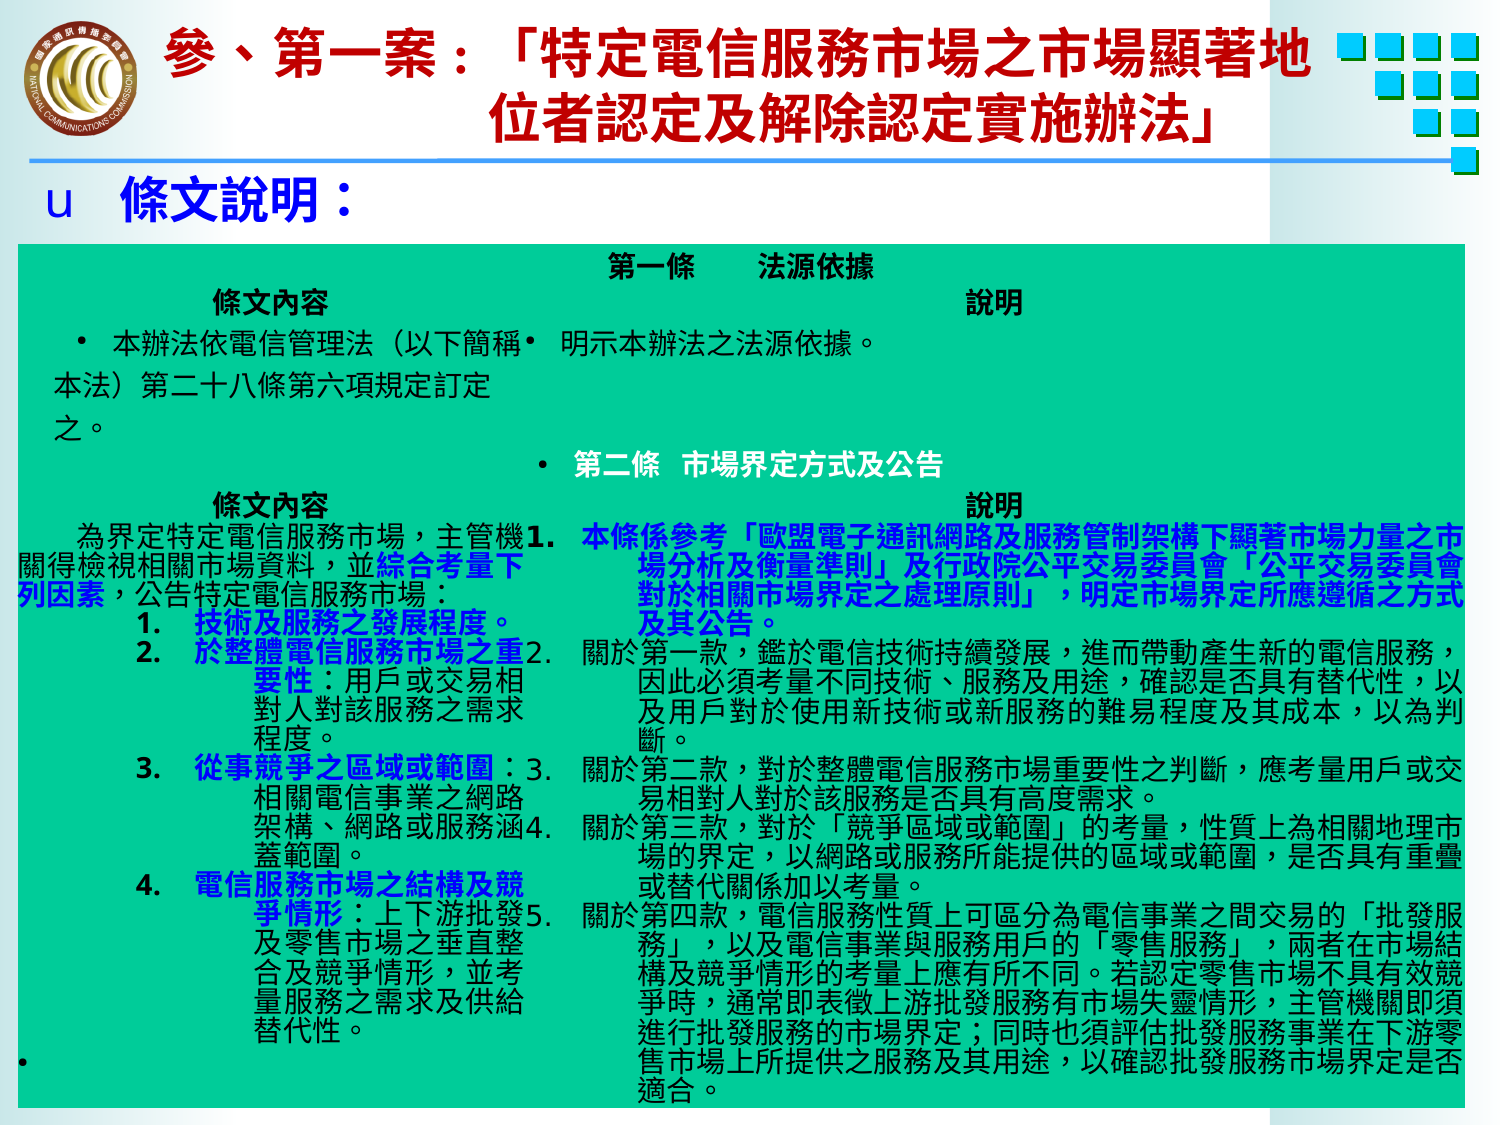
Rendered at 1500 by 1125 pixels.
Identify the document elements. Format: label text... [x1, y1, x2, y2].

table_cell 為界定特定電信服務市場，主管機關得檢視相關市場資料，並綜合考量下列因素，公告特定電信服務市場： 技術及服務之發展程度。 於整體電信服務市場之重要性：用戶或交易相對人對該服務之需求程度。 從事競爭之區域或範圍：相關電信事業之網路架構、網路或服務涵蓋範圍。 電信服務市場之結構及競爭情形：上下游批發及零售市場之垂直整合及競爭情形，並考量服務之需求及供給替代性。 [18, 525, 525, 1108]
table_cell 第二條 市場界定方式及公告 [18, 448, 1465, 482]
table_cell 說明 [525, 286, 1465, 320]
text_box 條文說明： [29, 161, 1122, 256]
table_cell 明示本辦法之法源依據。 [525, 320, 1465, 448]
title 參、第一案:「特定電信服務市場之市場顯著地位者認定及解除認定實施辦法」 [147, 7, 1329, 161]
table_cell 本辦法依電信管理法（以下簡稱本法）第二十八條第六項規定訂定之。 [18, 320, 525, 448]
table_cell 條文內容 [18, 286, 525, 320]
table_cell 本條係參考「歐盟電子通訊網路及服務管制架構下顯著市場力量之市場分析及衡量準則」及行政院公平交易委員會「公平交易委員會對於相關市場界定之處理原則」，明定市場界定所應遵循之方式及其公告。 關於第一款，鑑於電信技術持續發展，進而帶動產生新的電信服務，因此必須考量不同技術、服務及用途，確認是否具有替代性，以及用戶對於使用新技術或新服務的難易程度及其成本，以為判斷。 關於第二款，對於整體電信服務市場重要性之判斷，應考量用戶或交易相對人對於該服務是否具有高度需求。 關於第三款，對於「競爭區域或範圍」的考量，性質上為相關地理市場的界定，以網路或服務所能提供的區域或範圍，是否具有重疊或替代關係加以考量。 關於第四款，電信服務性質上可區分為電信事業之間交易的「批發服務」，以及電信事業與服務用戶的「零售服務」，兩者在市場結構及競爭情形的考量上應有所不同。若認定零售市場不具有效競爭時，通常即表徵上游批發服務有市場失靈情形，主管機關即須進行批發服務的市場界定；同時也須評估批發服務事業在下游零售市場上所提供之服務及其用途，以確認批發服務市場界定是否適合。 [525, 525, 1465, 1108]
table_cell 條文內容 [18, 482, 525, 525]
table_cell 說明 [525, 482, 1465, 525]
table_header 第一條 法源依據 [18, 244, 1465, 286]
